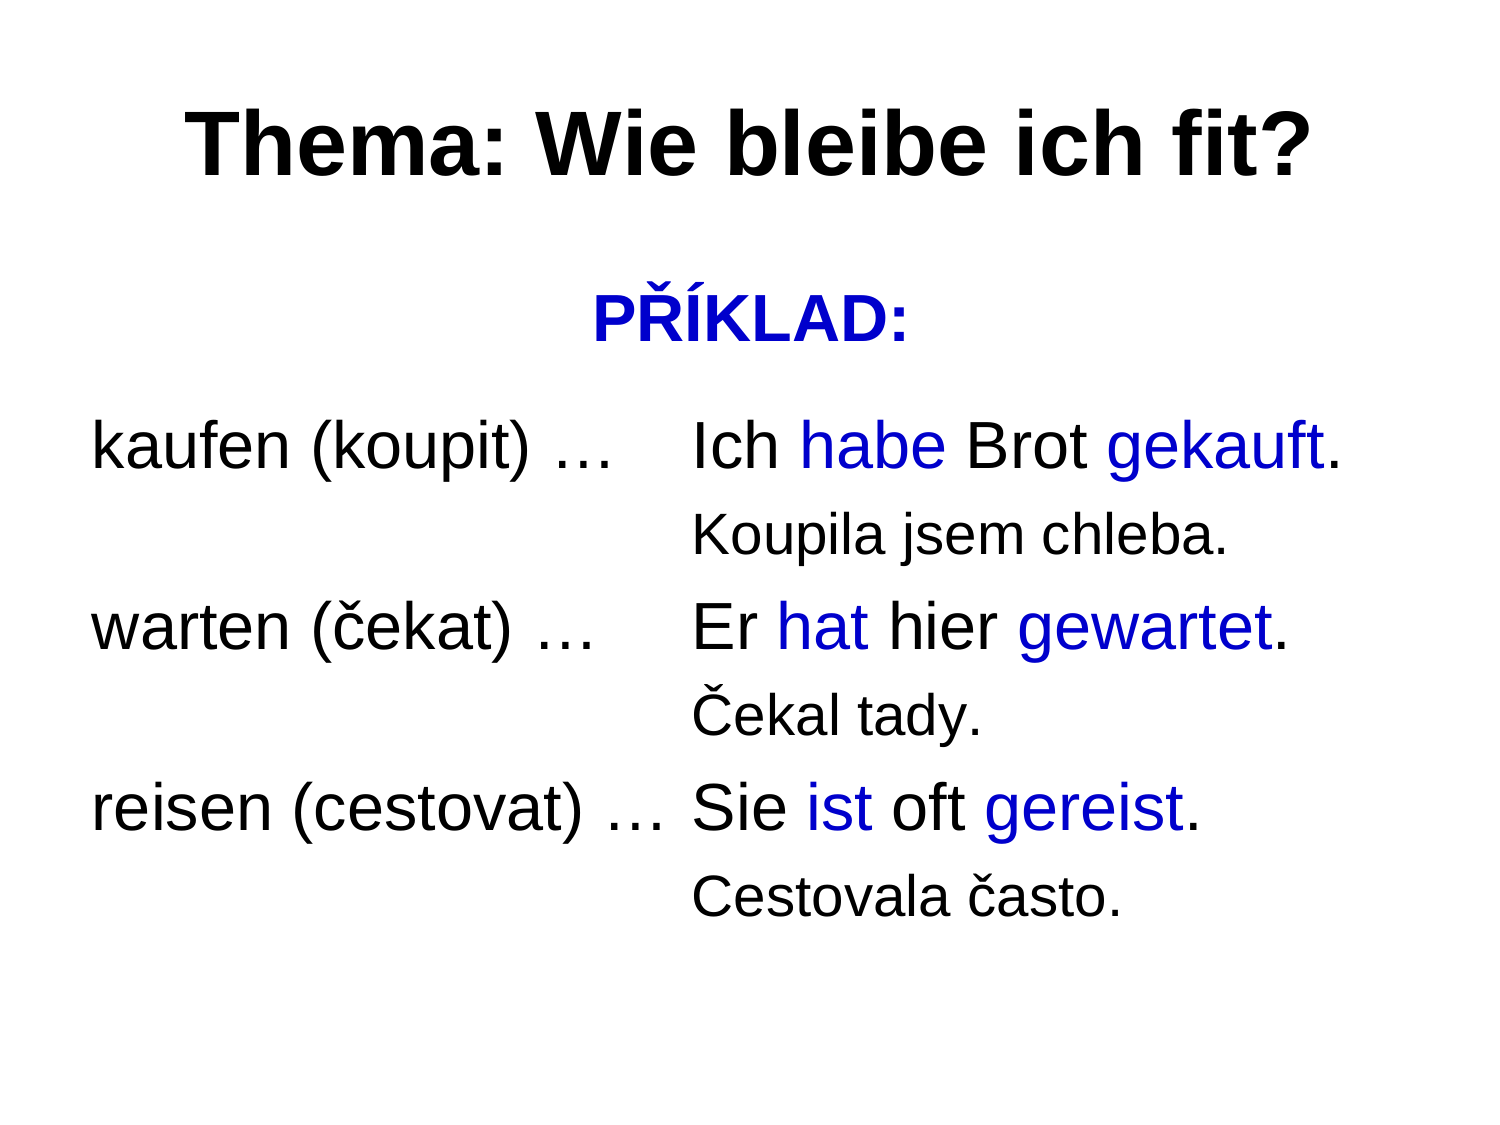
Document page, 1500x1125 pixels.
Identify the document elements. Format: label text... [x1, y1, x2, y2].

list PŘÍKLAD: kaufen (koupit) … Ich habe Brot gekauft. Koupila jsem chleba. warten (čekat) … Er hat hier gewartet. Čekal tady. reisen (cestovat) … Sie ist oft gereist. Cestovala často. [76, 267, 1427, 1010]
title Thema: Wie bleibe ich fit? [75, 45, 1426, 233]
